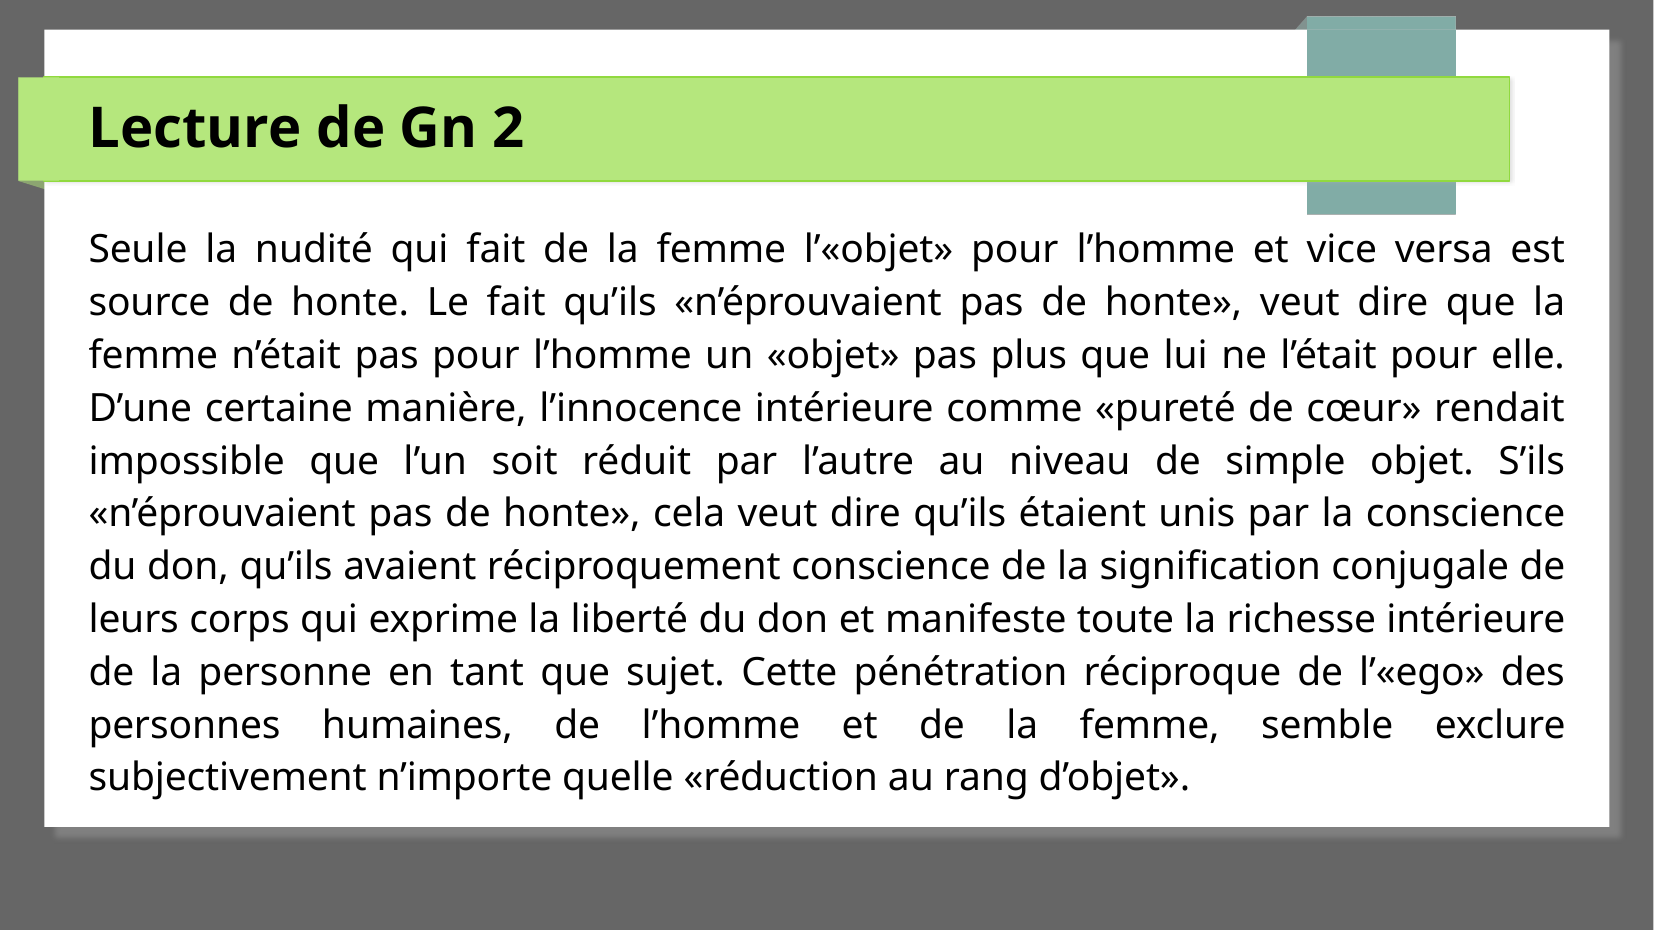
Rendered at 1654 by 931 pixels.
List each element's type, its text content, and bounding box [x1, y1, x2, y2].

list Seule la nudité qui fait de la femme l’«objet» pour l’homme et vice versa est source de honte. Le fait qu’ils «n’éprouvaient pas de honte», veut dire que la femme n’était pas pour l’homme un «objet» pas plus que lui ne l’était pour elle. D’une certaine manière, l’innocence intérieure comme «pureté de cœur» rendait impossible que l’un soit réduit par l’autre au niveau de simple objet. S’ils «n’éprouvaient pas de honte», cela veut dire qu’ils étaient unis par la conscience du don, qu’ils avaient réciproquement conscience de la signification conjugale de leurs corps qui exprime la liberté du don et manifeste toute la richesse intérieure de la personne en tant que sujet. Cette pénétration réciproque de l’«ego» des personnes humaines, de l’homme et de la femme, semble exclure subjectivement n’importe quelle «réduction au rang d’objet». [88, 221, 1565, 813]
title Lecture de Gn 2 [88, 73, 1506, 178]
